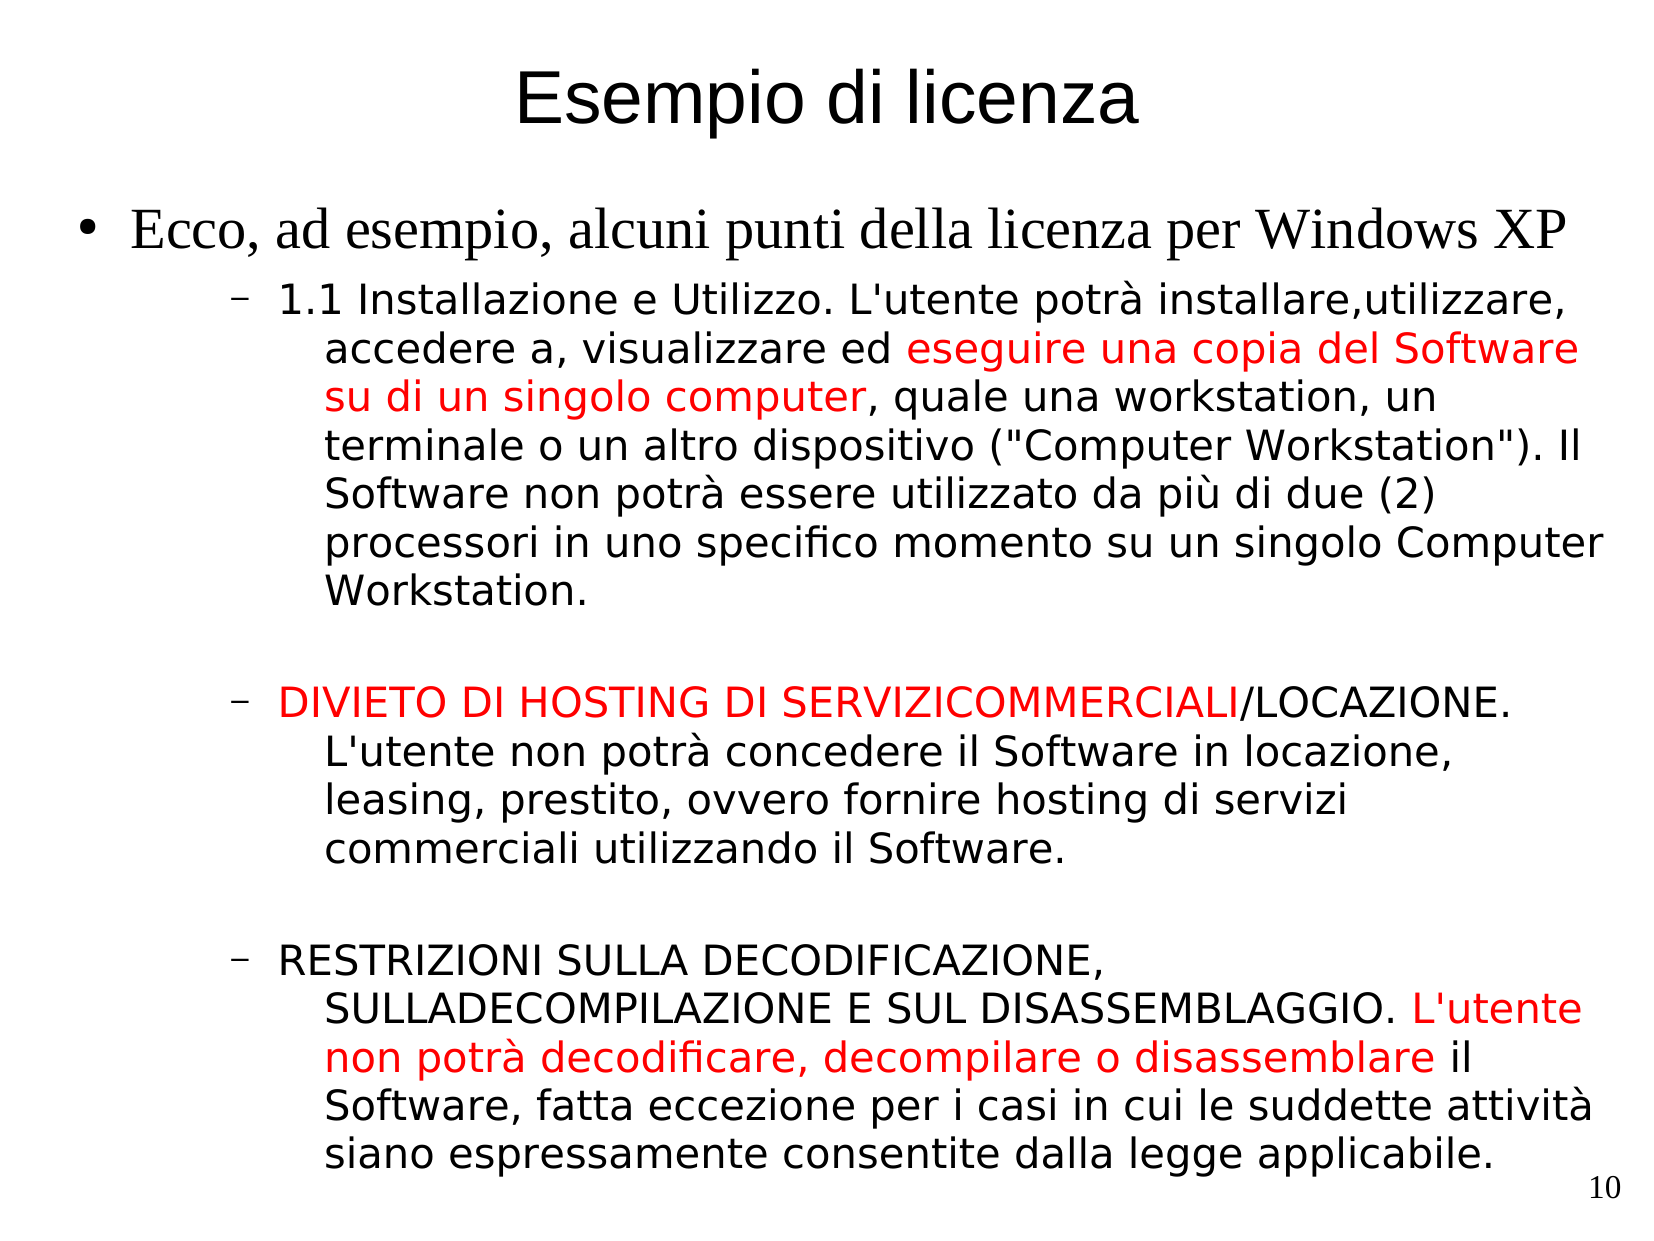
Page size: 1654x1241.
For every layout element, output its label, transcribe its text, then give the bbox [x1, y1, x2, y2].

list Ecco, ad esempio, alcuni punti della licenza per Windows XP 1.1 Installazione e Utilizzo. L'utente potrà installare,utilizzare, accedere a, visualizzare ed eseguire una copia del Software su di un singolo computer, quale una workstation, un terminale o un altro dispositivo ("Computer Workstation"). Il Software non potrà essere utilizzato da più di due (2) processori in uno specifico momento su un singolo Computer Workstation. DIVIETO DI HOSTING DI SERVIZICOMMERCIALI/LOCAZIONE. L'utente non potrà concedere il Software in locazione, leasing, prestito, ovvero fornire hosting di servizi commerciali utilizzando il Software. RESTRIZIONI SULLA DECODIFICAZIONE, SULLADECOMPILAZIONE E SUL DISASSEMBLAGGIO. L'utente non potrà decodificare, decompilare o disassemblare il Software, fatta eccezione per i casi in cui le suddette attività siano espressamente consentite dalla legge applicabile. [42, 196, 1612, 1187]
title Esempio di licenza [37, 30, 1617, 166]
